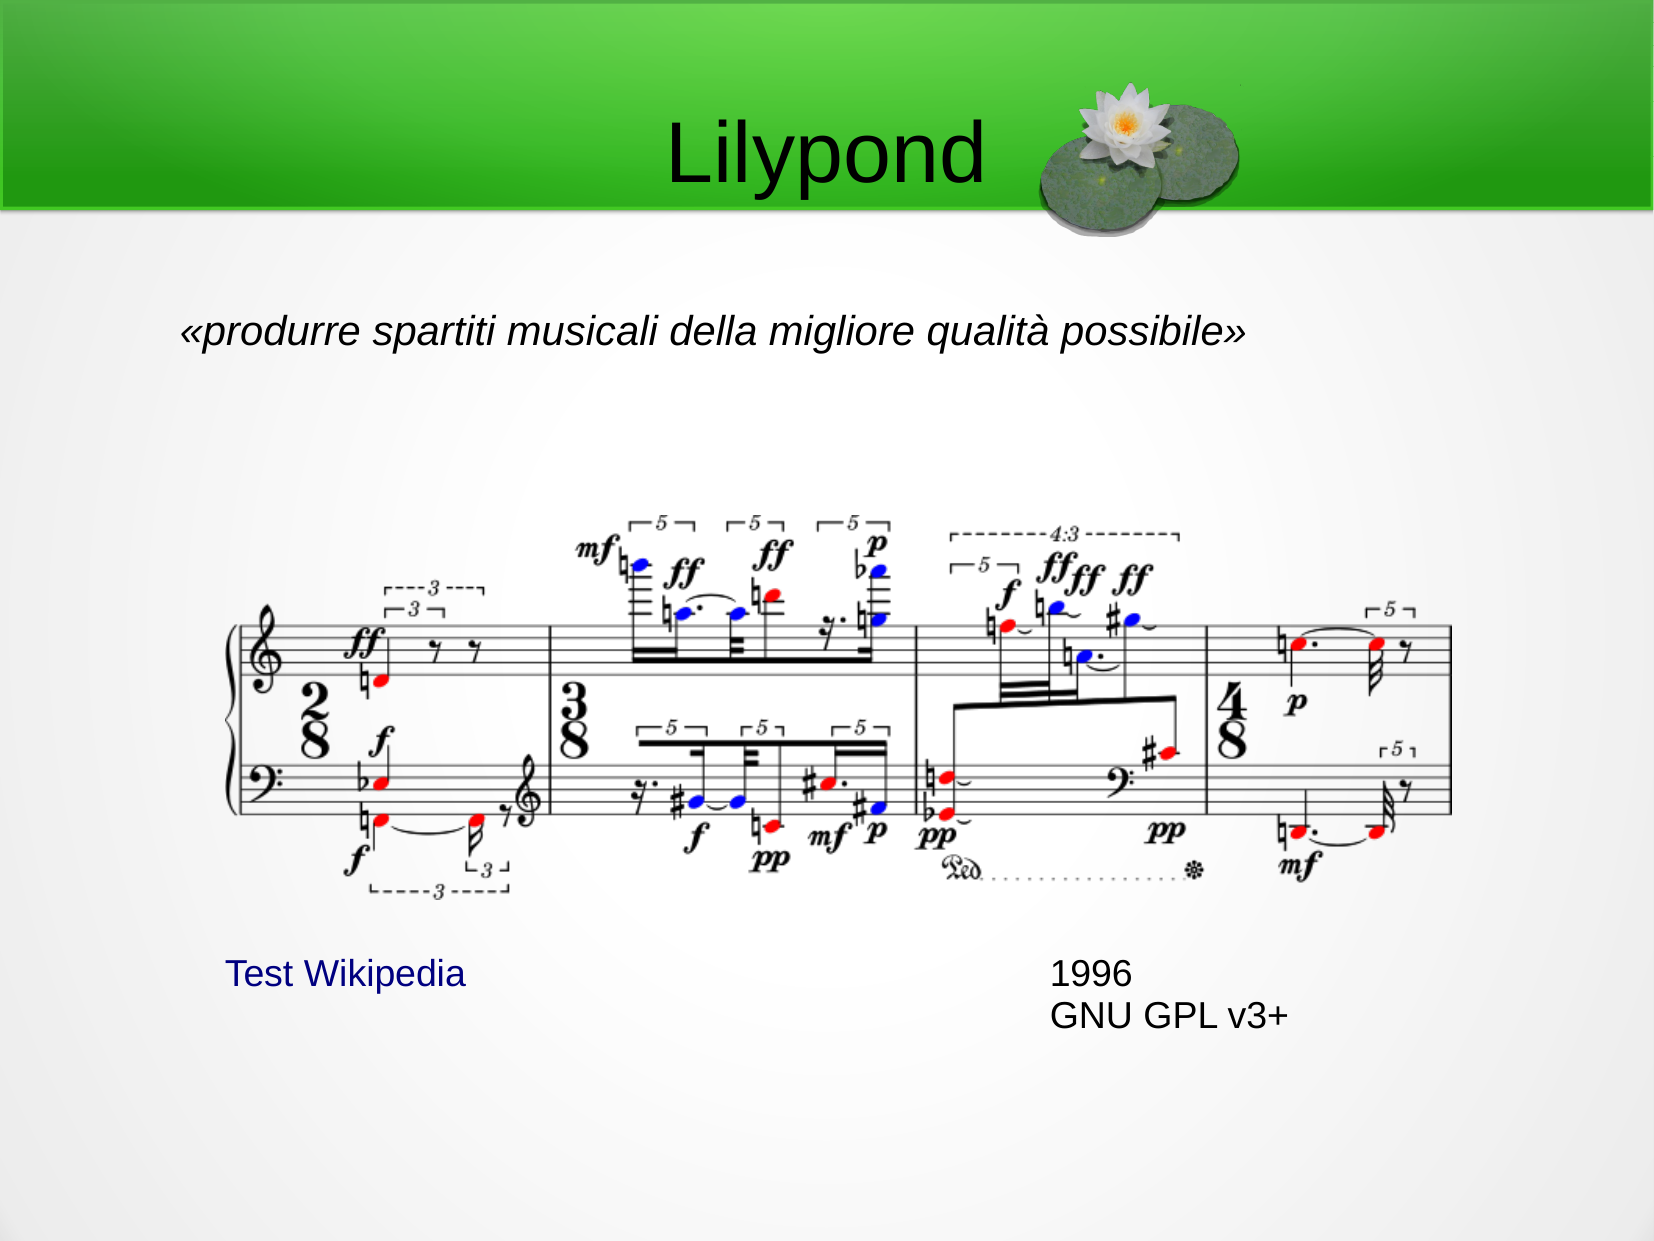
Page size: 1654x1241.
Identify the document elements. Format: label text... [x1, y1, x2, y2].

text_box 1996 GNU GPL v3+ [1035, 945, 1471, 1044]
text_box «produrre spartiti musicali della migliore qualità possibile» [165, 300, 1576, 408]
title Lilypond [82, 49, 1571, 257]
picture [225, 515, 1452, 901]
text_box Test Wikipedia [210, 945, 961, 1002]
picture [1035, 59, 1246, 271]
